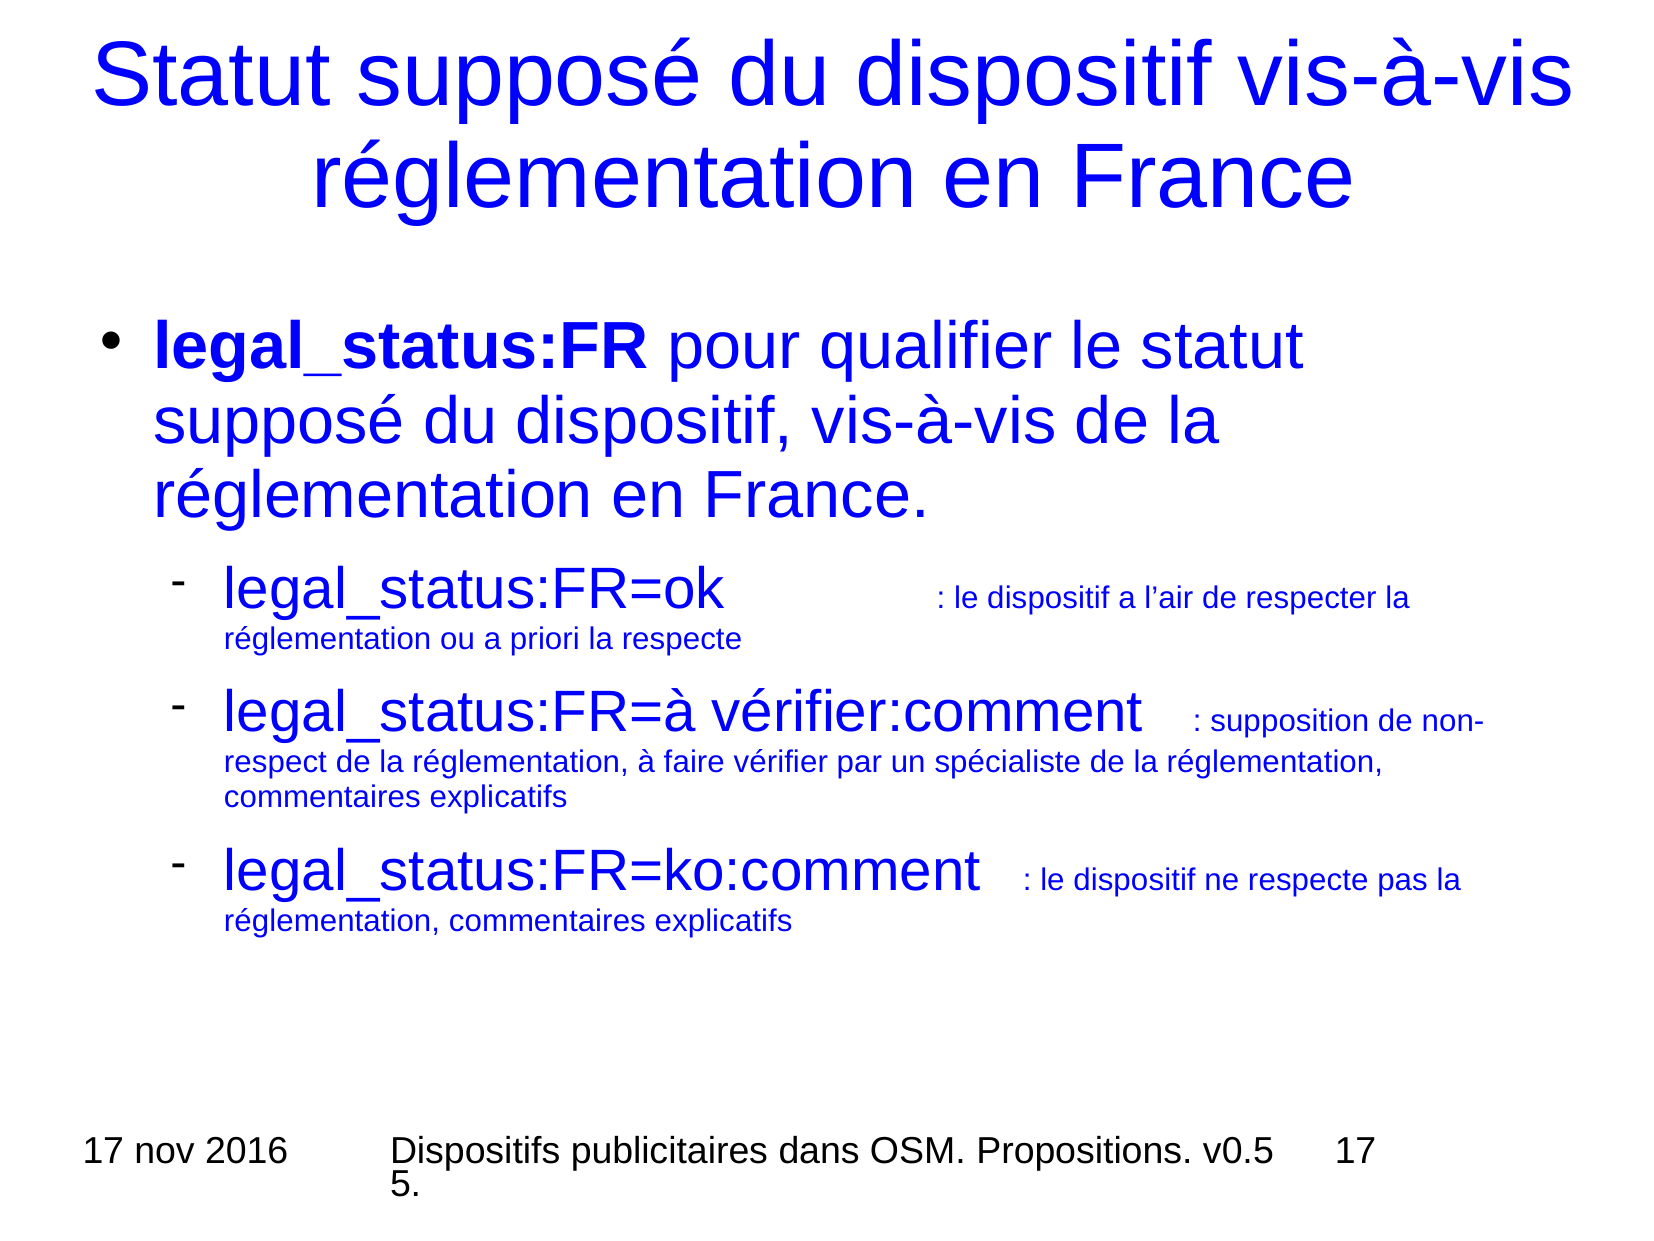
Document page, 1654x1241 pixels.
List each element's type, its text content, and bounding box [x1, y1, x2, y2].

list legal_status:FR pour qualifier le statut supposé du dispositif, vis-à-vis de la réglementation en France. legal_status:FR=ok : le dispositif a l’air de respecter la réglementation ou a priori la respecte legal_status:FR=à vérifier:comment : supposition de non-respect de la réglementation, à faire vérifier par un spécialiste de la réglementation, commentaires explicatifs legal_status:FR=ko:comment : le dispositif ne respecte pas la réglementation, commentaires explicatifs [82, 195, 1571, 1096]
title Statut supposé du dispositif vis-à-vis réglementation en France [90, 19, 1579, 225]
